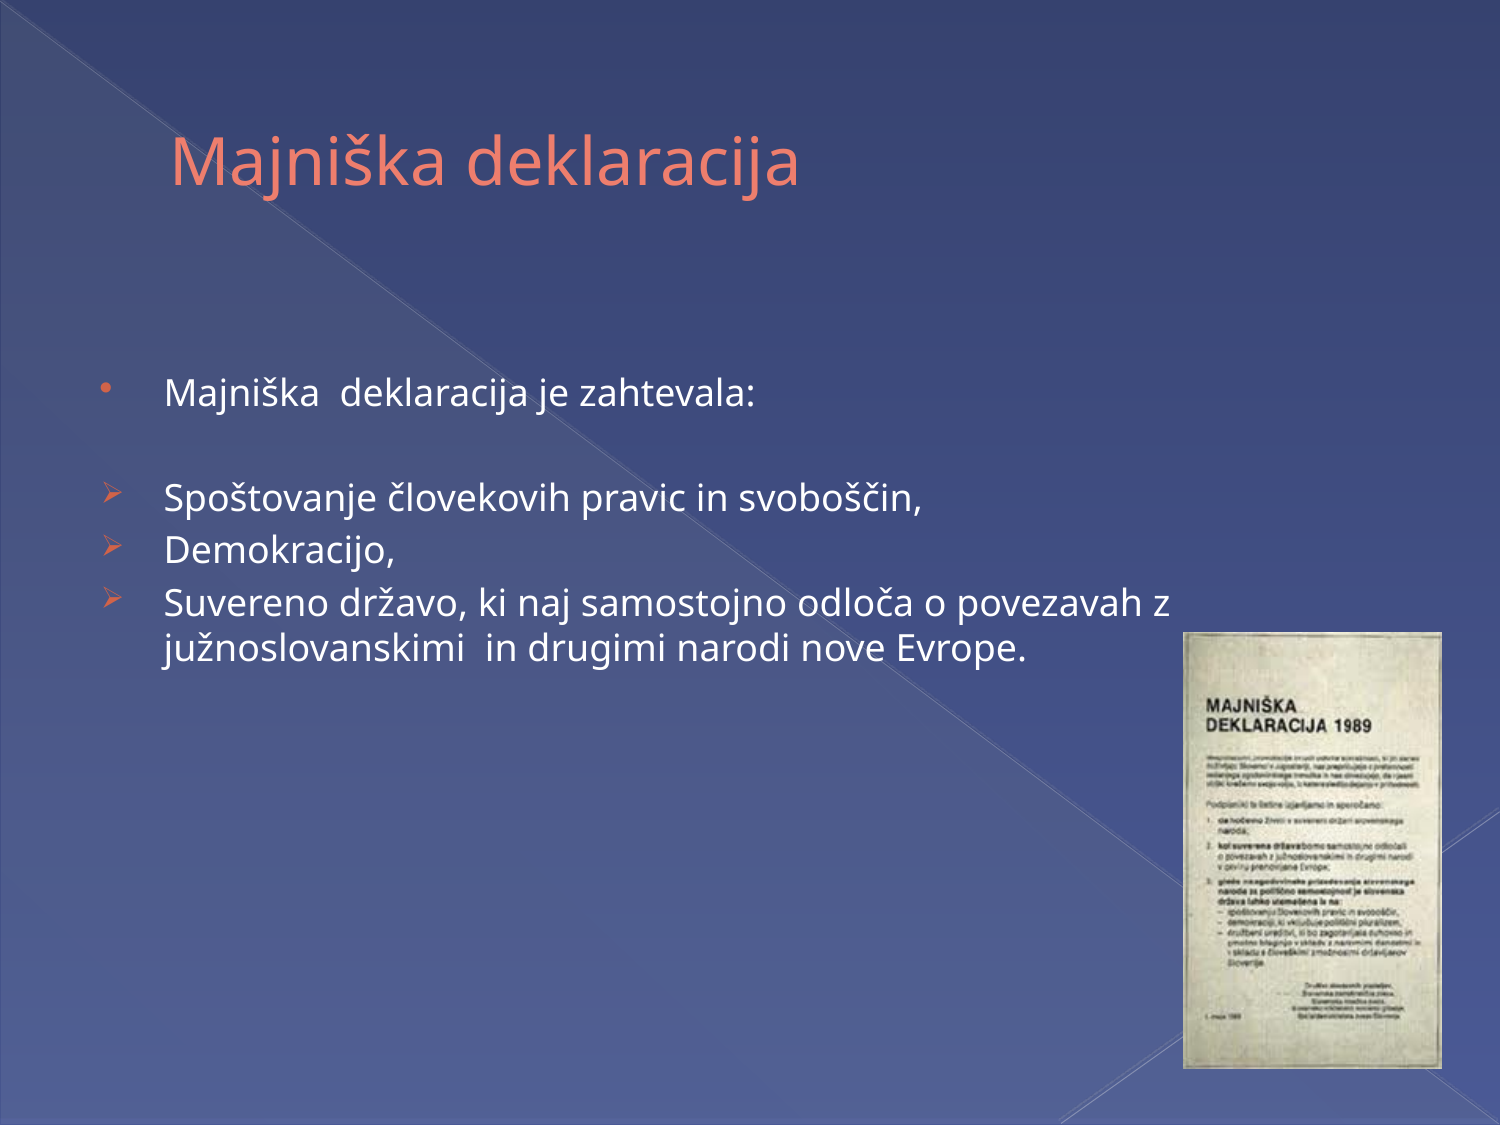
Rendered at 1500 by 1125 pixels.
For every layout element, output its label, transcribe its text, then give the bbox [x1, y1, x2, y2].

picture [1183, 632, 1442, 1069]
list Majniška deklaracija je zahtevala: Spoštovanje človekovih pravic in svoboščin, Demokracijo, Suvereno državo, ki naj samostojno odloča o povezavah z južnoslovanskimi in drugimi narodi nove Evrope. [75, 308, 1425, 1059]
title Majniška deklaracija [75, 43, 1425, 274]
